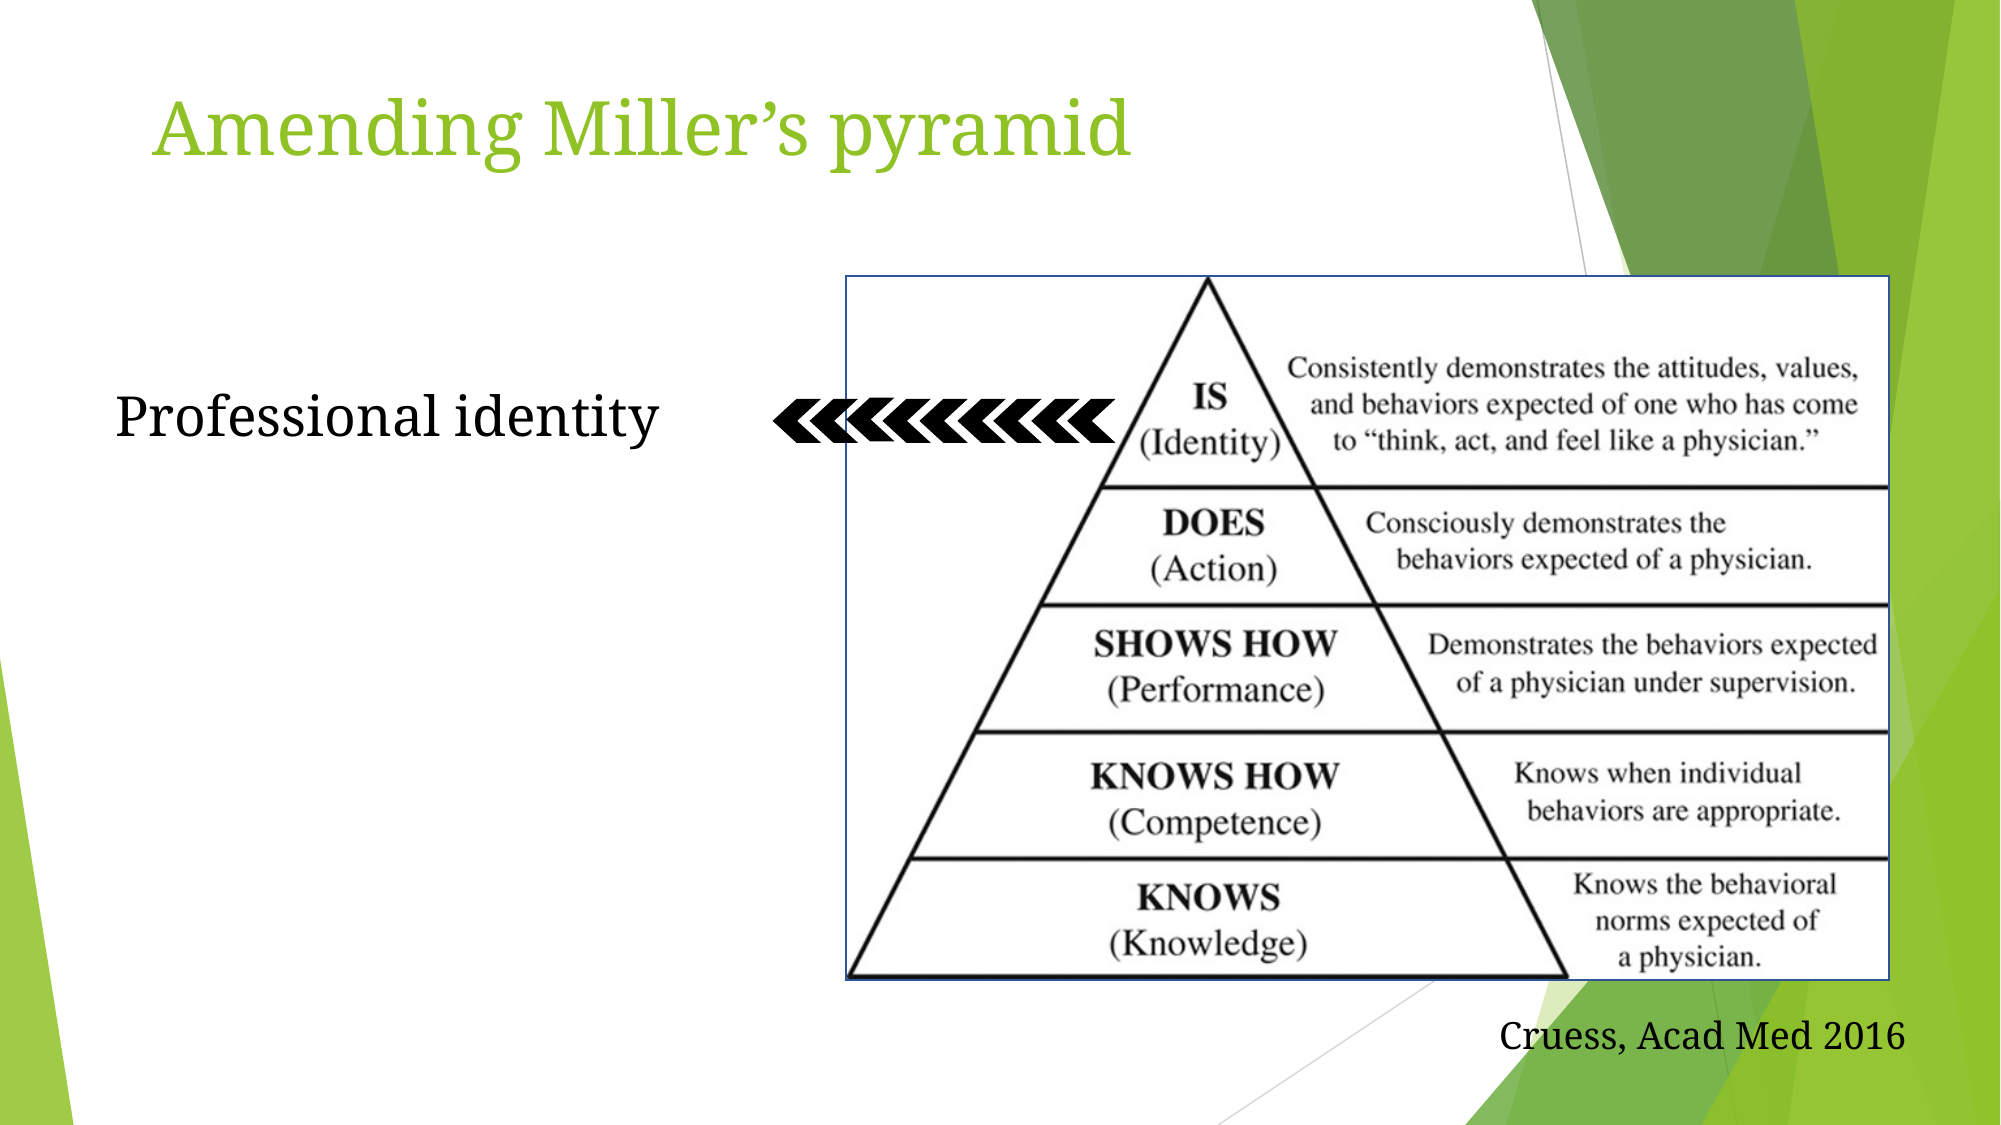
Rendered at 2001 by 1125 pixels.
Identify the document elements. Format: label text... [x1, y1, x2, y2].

text_box [1068, 399, 1113, 442]
text_box Professional identity [100, 371, 786, 470]
title Amending Miller’s pyramid [137, 72, 1863, 290]
text_box [774, 399, 819, 442]
text_box [958, 399, 1004, 442]
text_box [883, 399, 929, 442]
text_box [1032, 399, 1077, 442]
text_box Cruess, Acad Med 2016 [1484, 1004, 1922, 1065]
text_box [994, 399, 1039, 442]
text_box [811, 399, 856, 442]
text_box [847, 398, 892, 441]
picture [847, 277, 1889, 979]
text_box [920, 399, 966, 442]
